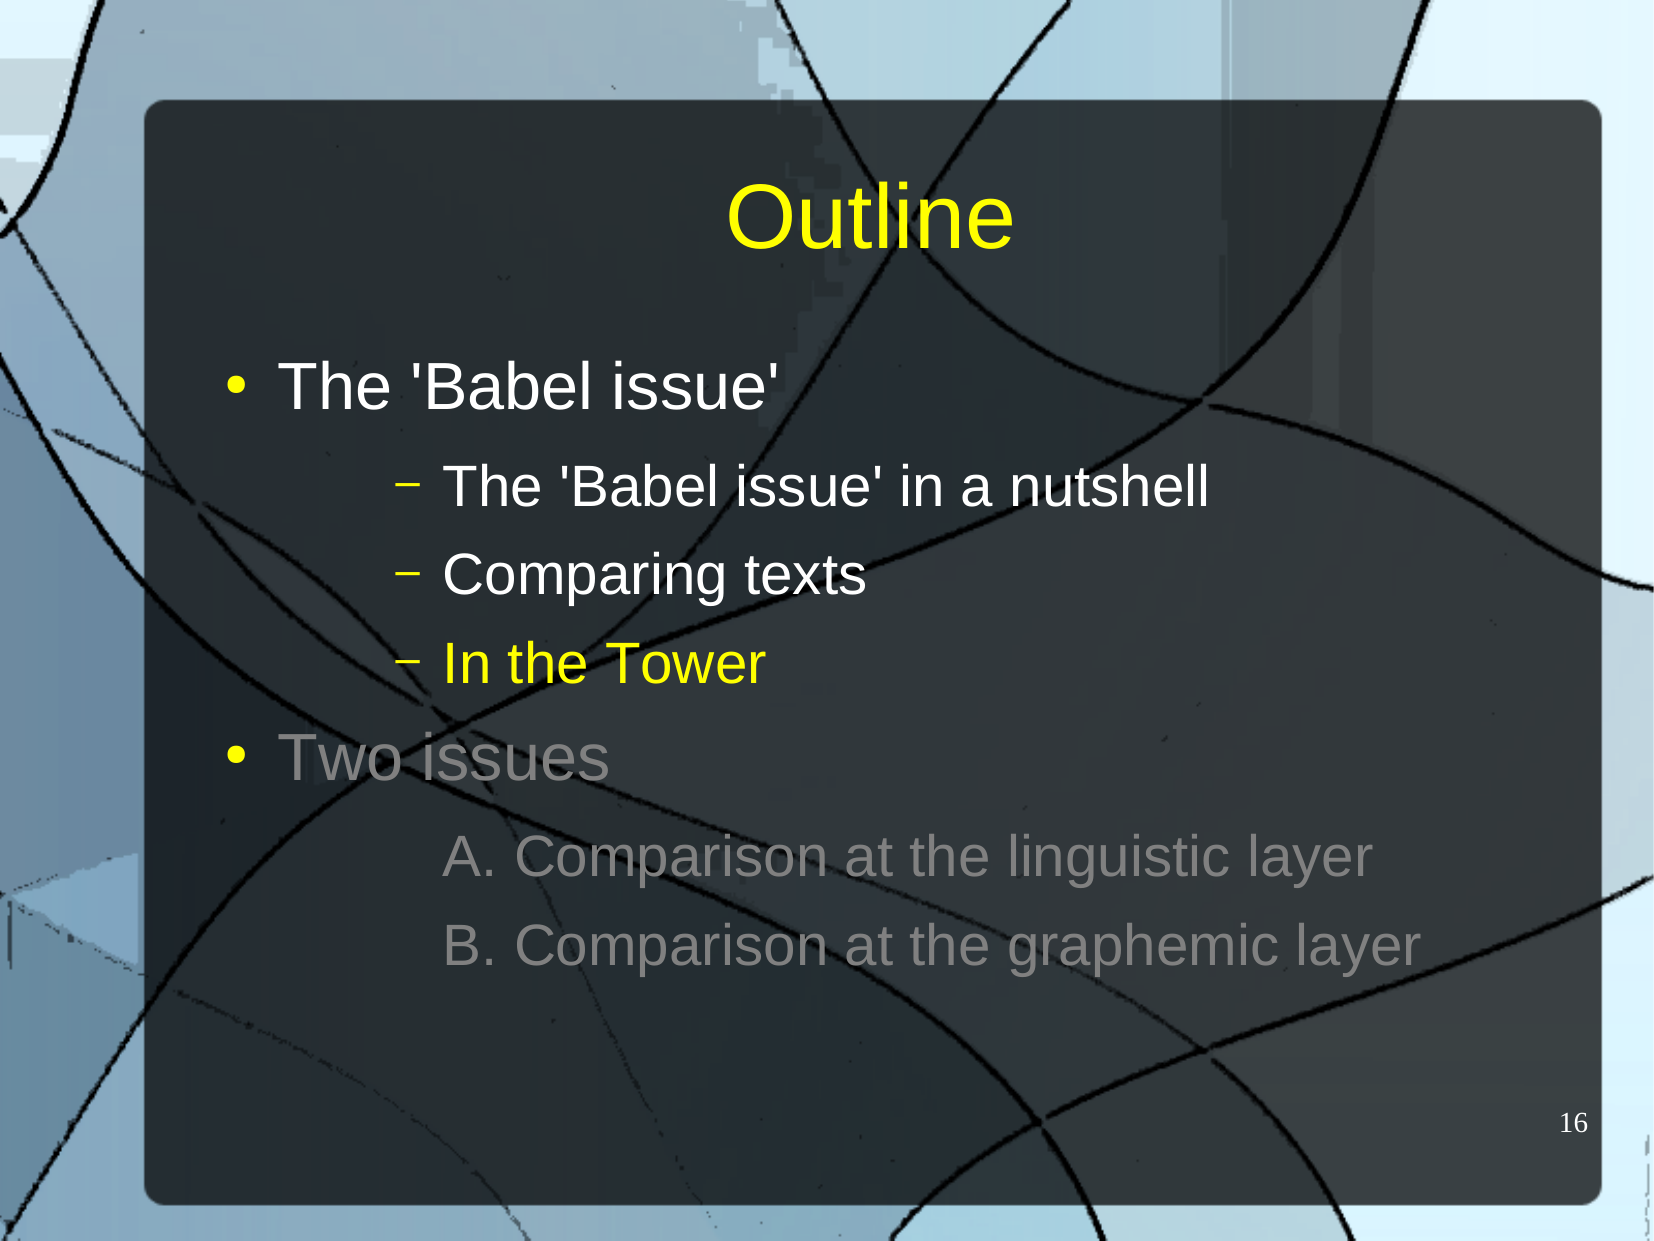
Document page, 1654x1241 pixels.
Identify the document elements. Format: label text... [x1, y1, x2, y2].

picture [0, 0, 1654, 1241]
title Outline [159, 108, 1583, 325]
list The 'Babel issue' The 'Babel issue' in a nutshell Comparing texts In the Tower Two issues A. Comparison at the linguistic layer B. Comparison at the graphemic layer [206, 349, 1571, 1069]
